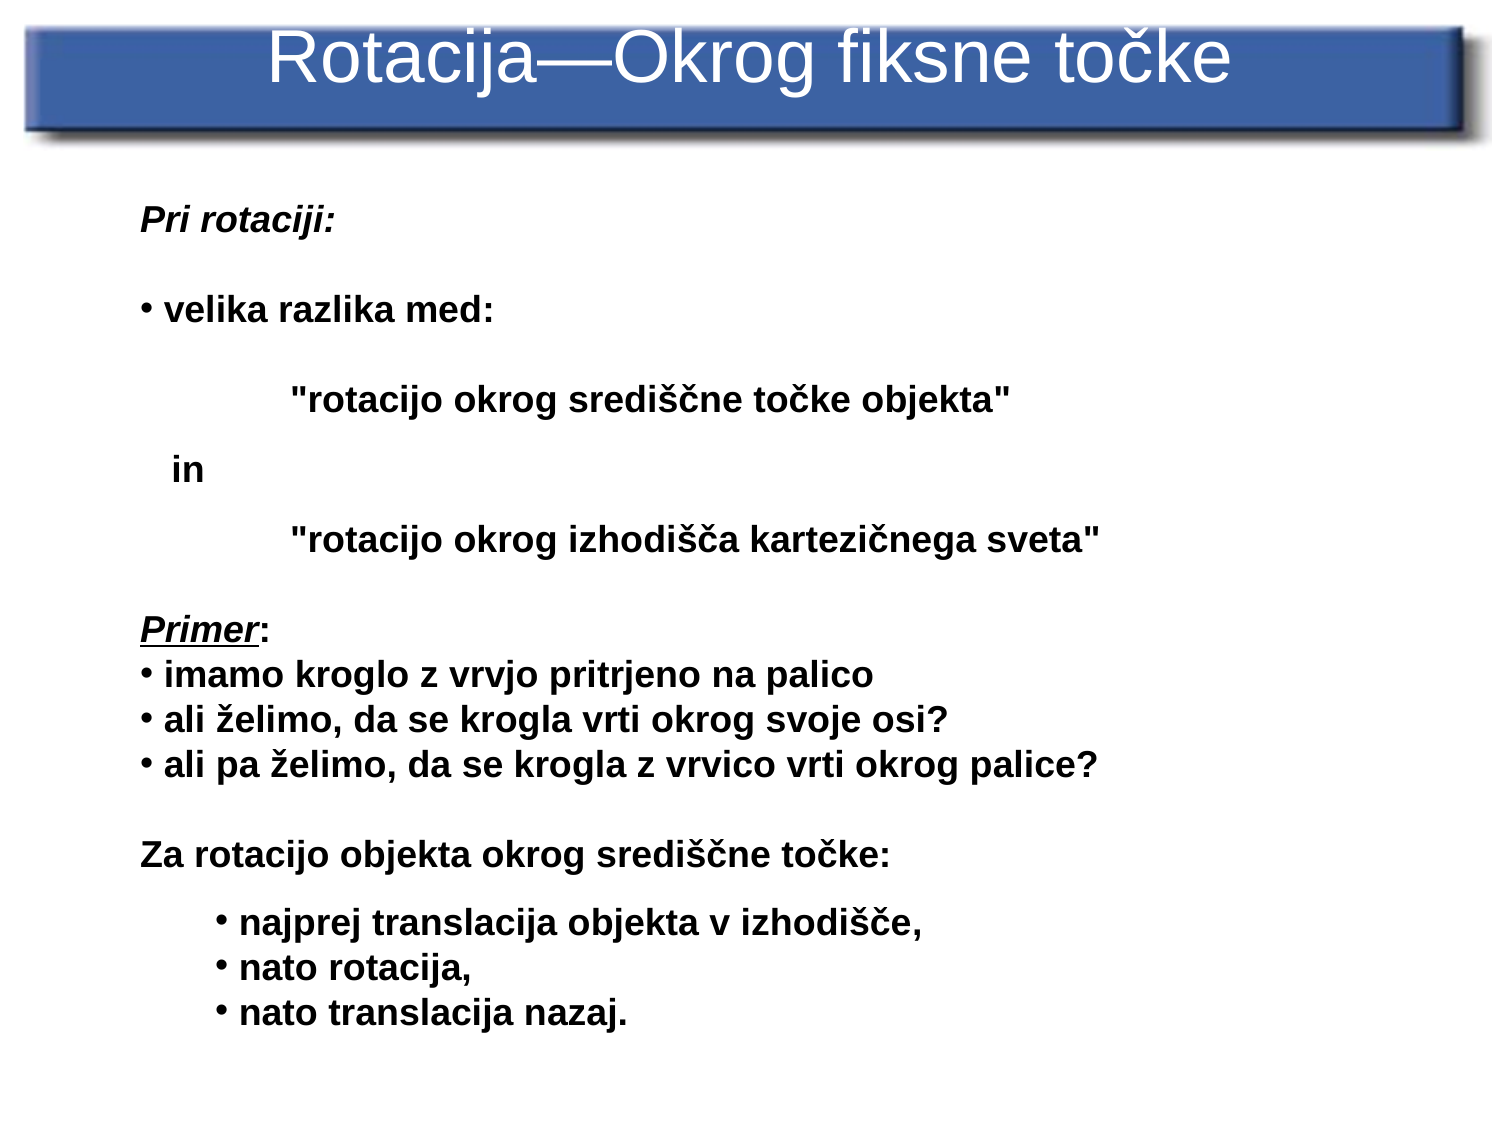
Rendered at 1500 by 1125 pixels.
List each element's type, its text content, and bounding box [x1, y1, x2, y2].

picture [23, 23, 1492, 151]
text_box Rotacija—Okrog fiksne točke [100, 0, 1400, 105]
text_box Pri rotaciji: velika razlika med: "rotacijo okrog središčne točke objekta" in "rotacijo okrog izhodišča kartezičnega sveta" Primer: imamo kroglo z vrvjo pritrjeno na palico ali želimo, da se krogla vrti okrog svoje osi? ali pa želimo, da se krogla z vrvico vrti okrog palice? Za rotacijo objekta okrog središčne točke: najprej translacija objekta v izhodišče, nato rotacija, nato translacija nazaj. [125, 187, 1422, 1040]
